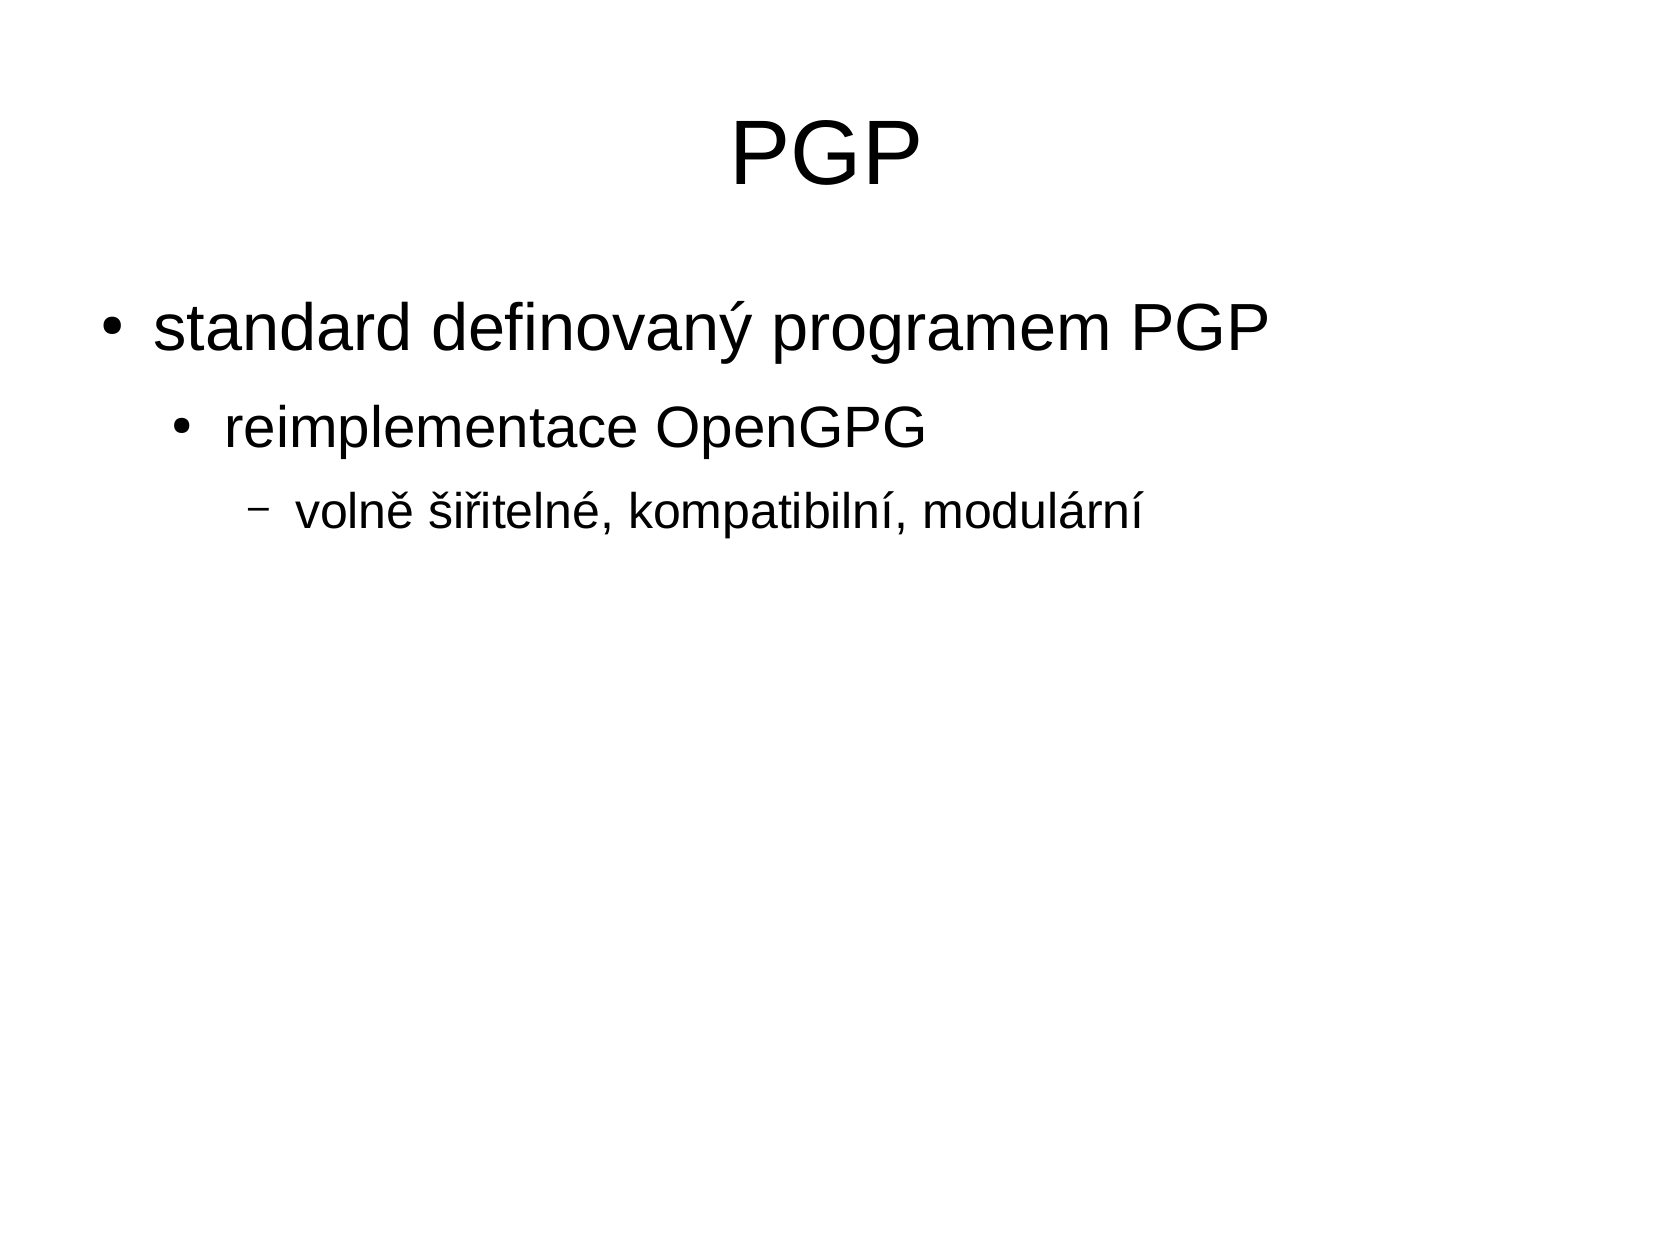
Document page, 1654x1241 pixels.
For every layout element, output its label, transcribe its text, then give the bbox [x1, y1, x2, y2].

list standard definovaný programem PGP reimplementace OpenGPG volně šiřitelné, kompatibilní, modulární [82, 290, 1571, 1109]
title PGP [82, 49, 1571, 257]
